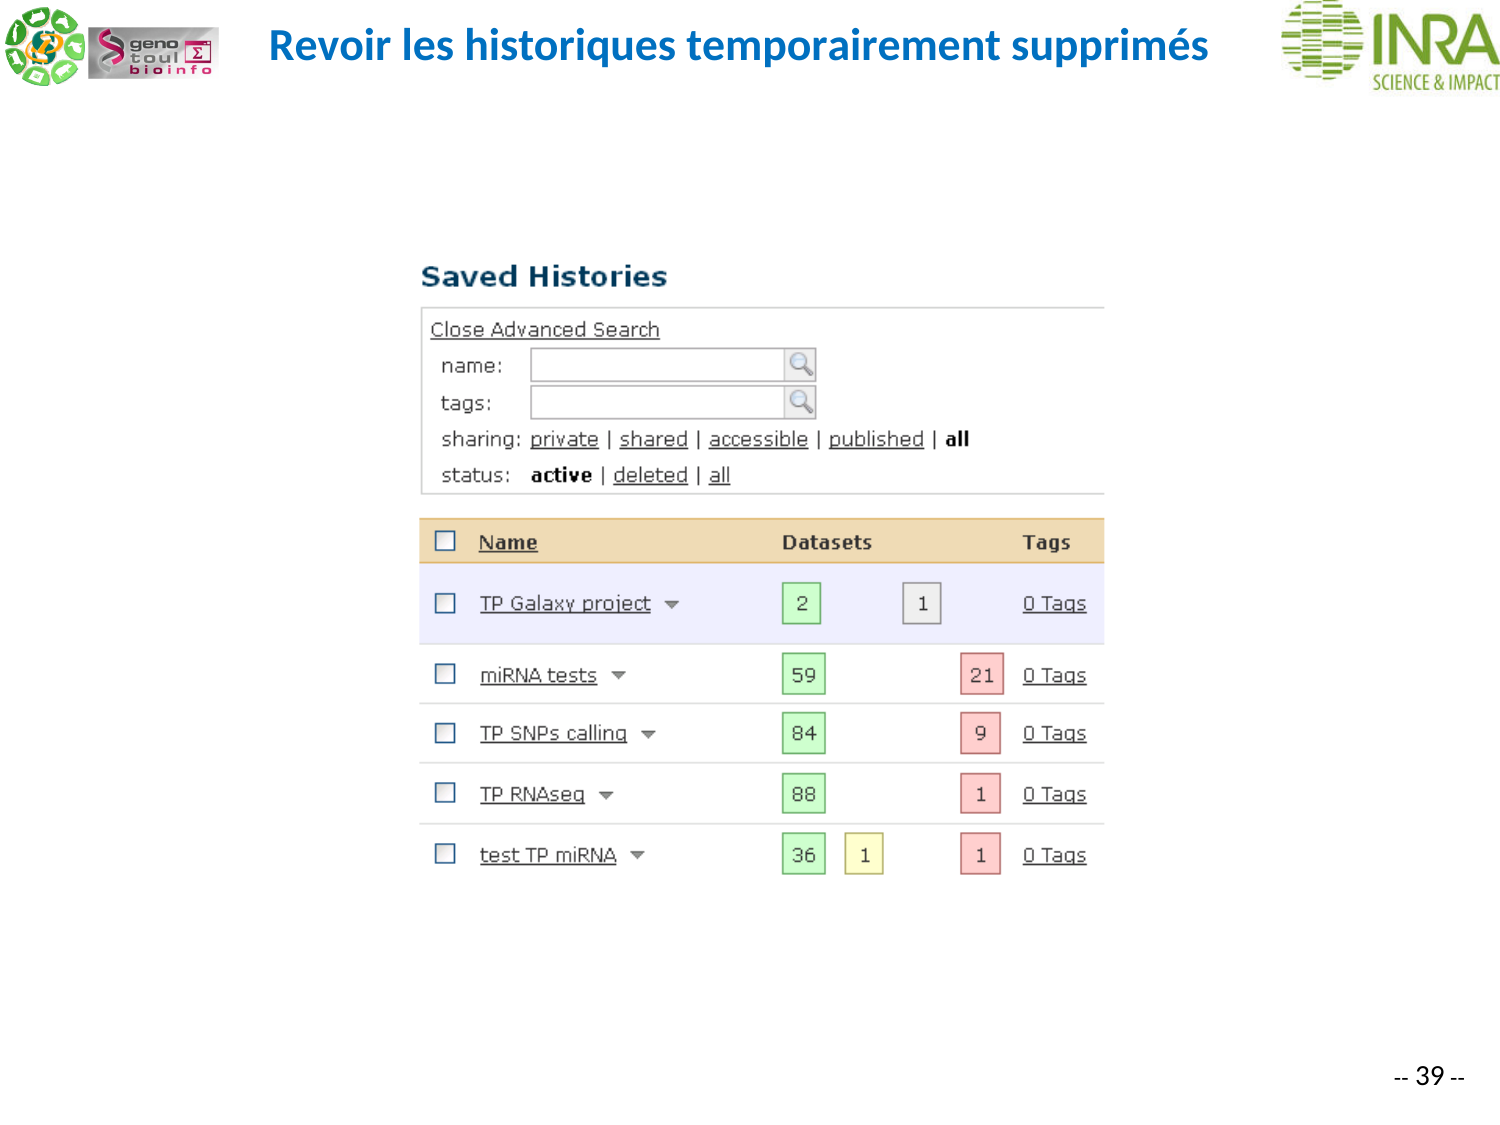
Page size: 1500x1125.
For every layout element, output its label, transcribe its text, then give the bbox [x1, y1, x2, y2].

picture [88, 27, 219, 79]
picture [1281, 0, 1500, 110]
picture [407, 243, 1105, 881]
picture [5, 7, 85, 86]
text_box Revoir les historiques temporairement supprimés [253, 19, 1424, 90]
